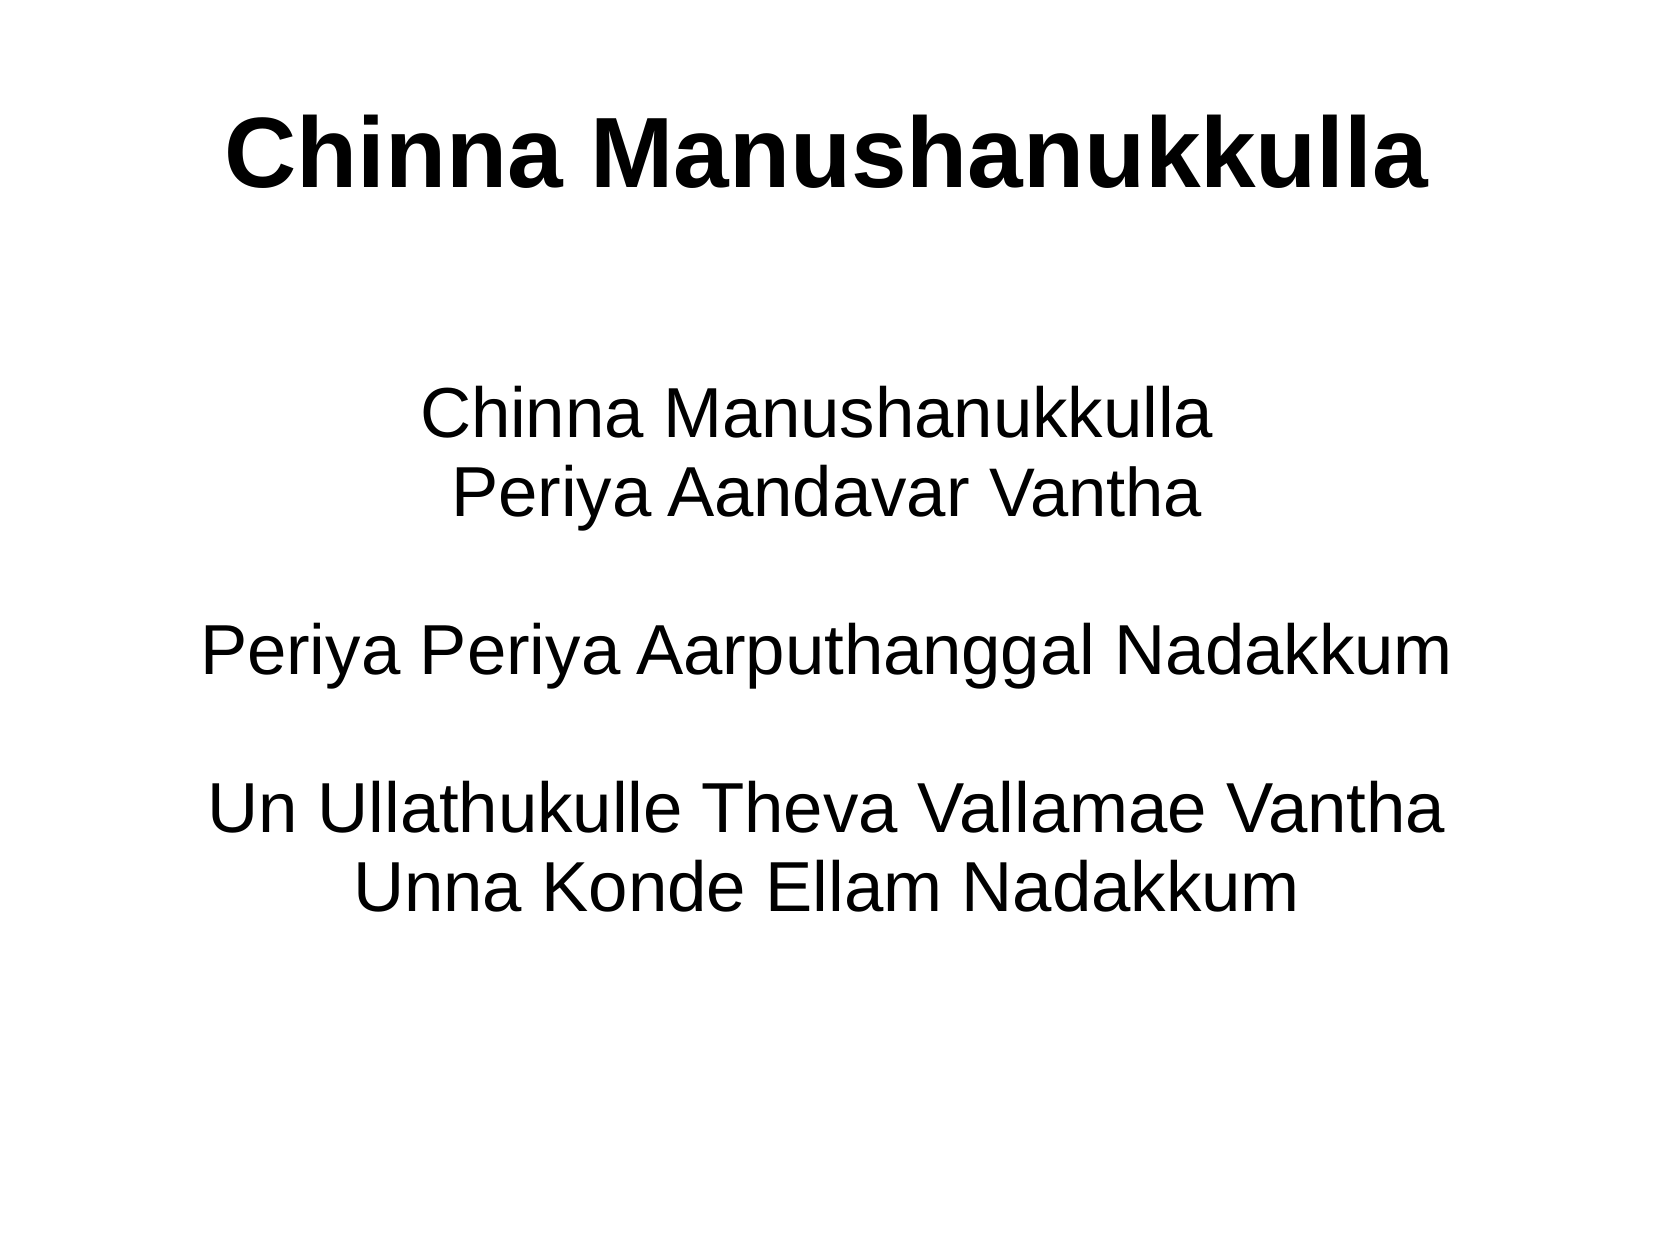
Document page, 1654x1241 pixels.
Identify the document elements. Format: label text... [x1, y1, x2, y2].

title Chinna Manushanukkulla [82, 49, 1571, 257]
subtitle Chinna Manushanukkulla Periya Aandavar Vantha Periya Periya Aarputhanggal Nadakkum Un Ullathukulle Theva Vallamae Vantha Unna Konde Ellam Nadakkum [82, 290, 1571, 1010]
